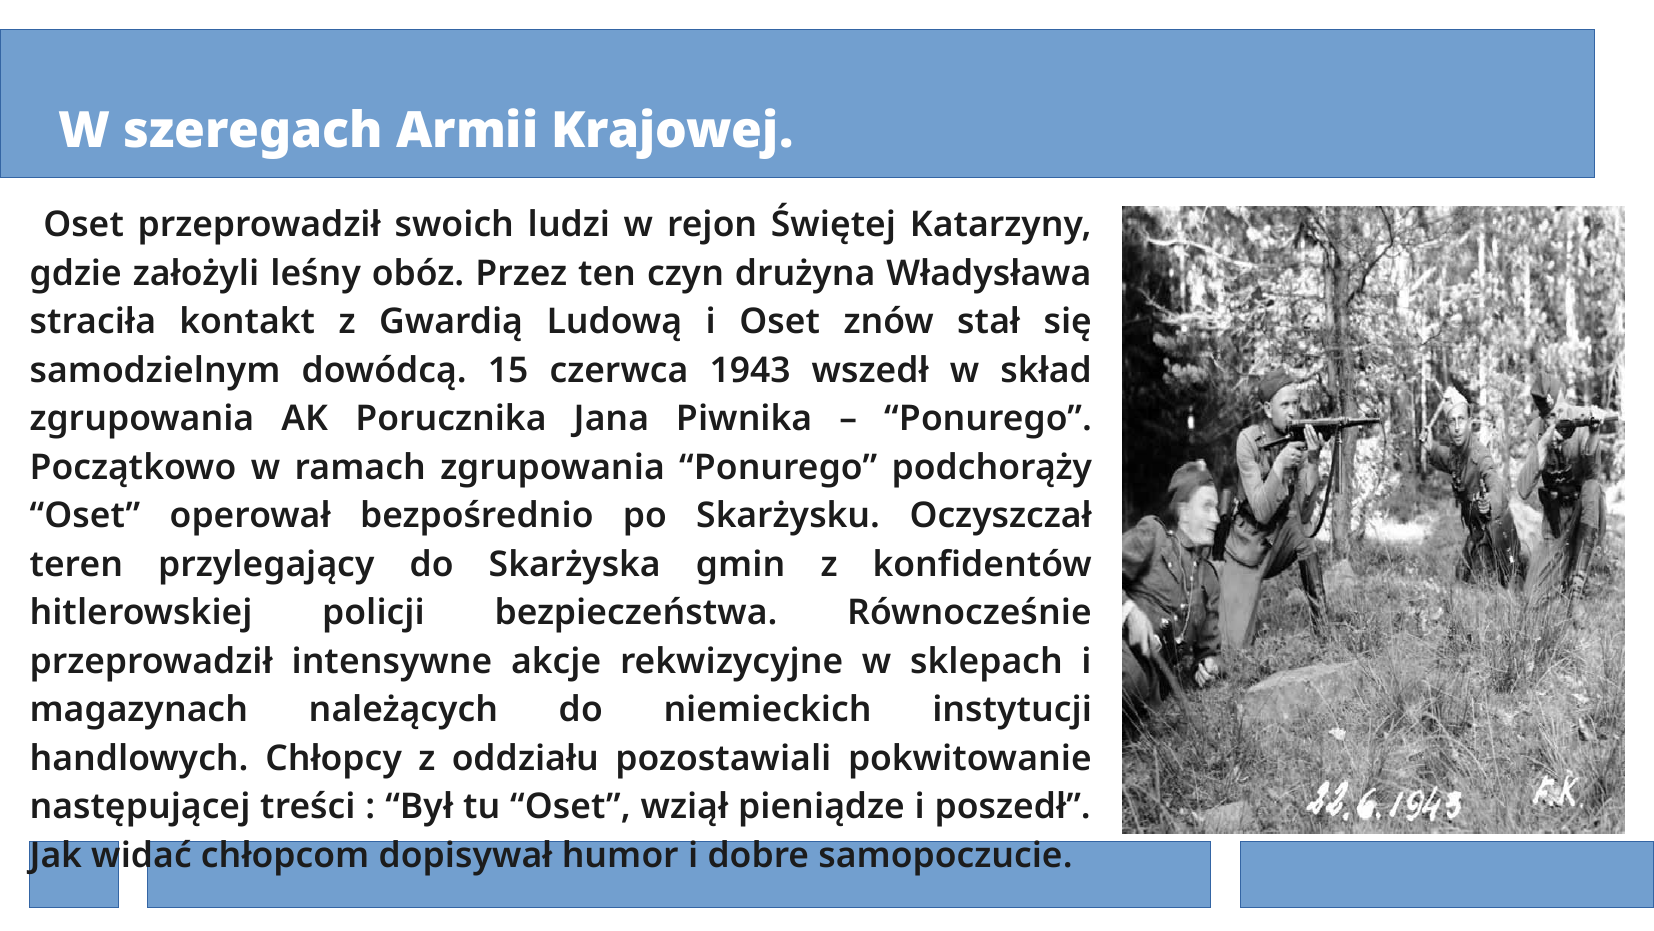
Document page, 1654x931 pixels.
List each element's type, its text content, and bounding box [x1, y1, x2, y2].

picture [1122, 206, 1625, 834]
list Oset przeprowadził swoich ludzi w rejon Świętej Katarzyny, gdzie założyli leśny obóz. Przez ten czyn drużyna Władysława straciła kontakt z Gwardią Ludową i Oset znów stał się samodzielnym dowódcą. 15 czerwca 1943 wszedł w skład zgrupowania AK Porucznika Jana Piwnika – “Ponurego”. Początkowo w ramach zgrupowania “Ponurego” podchorąży “Oset” operował bezpośrednio po Skarżysku. Oczyszczał teren przylegający do Skarżyska gmin z konfidentów hitlerowskiej policji bezpieczeństwa. Równocześnie przeprowadził intensywne akcje rekwizycyjne w sklepach i magazynach należących do niemieckich instytucji handlowych. Chłopcy z oddziału pozostawiali pokwitowanie następującej treści : “Był tu “Oset”, wziął pieniądze i poszedł”. Jak widać chłopcom dopisywał humor i dobre samopoczucie. [29, 198, 1093, 886]
title W szeregach Armii Krajowej. [59, 44, 1595, 163]
